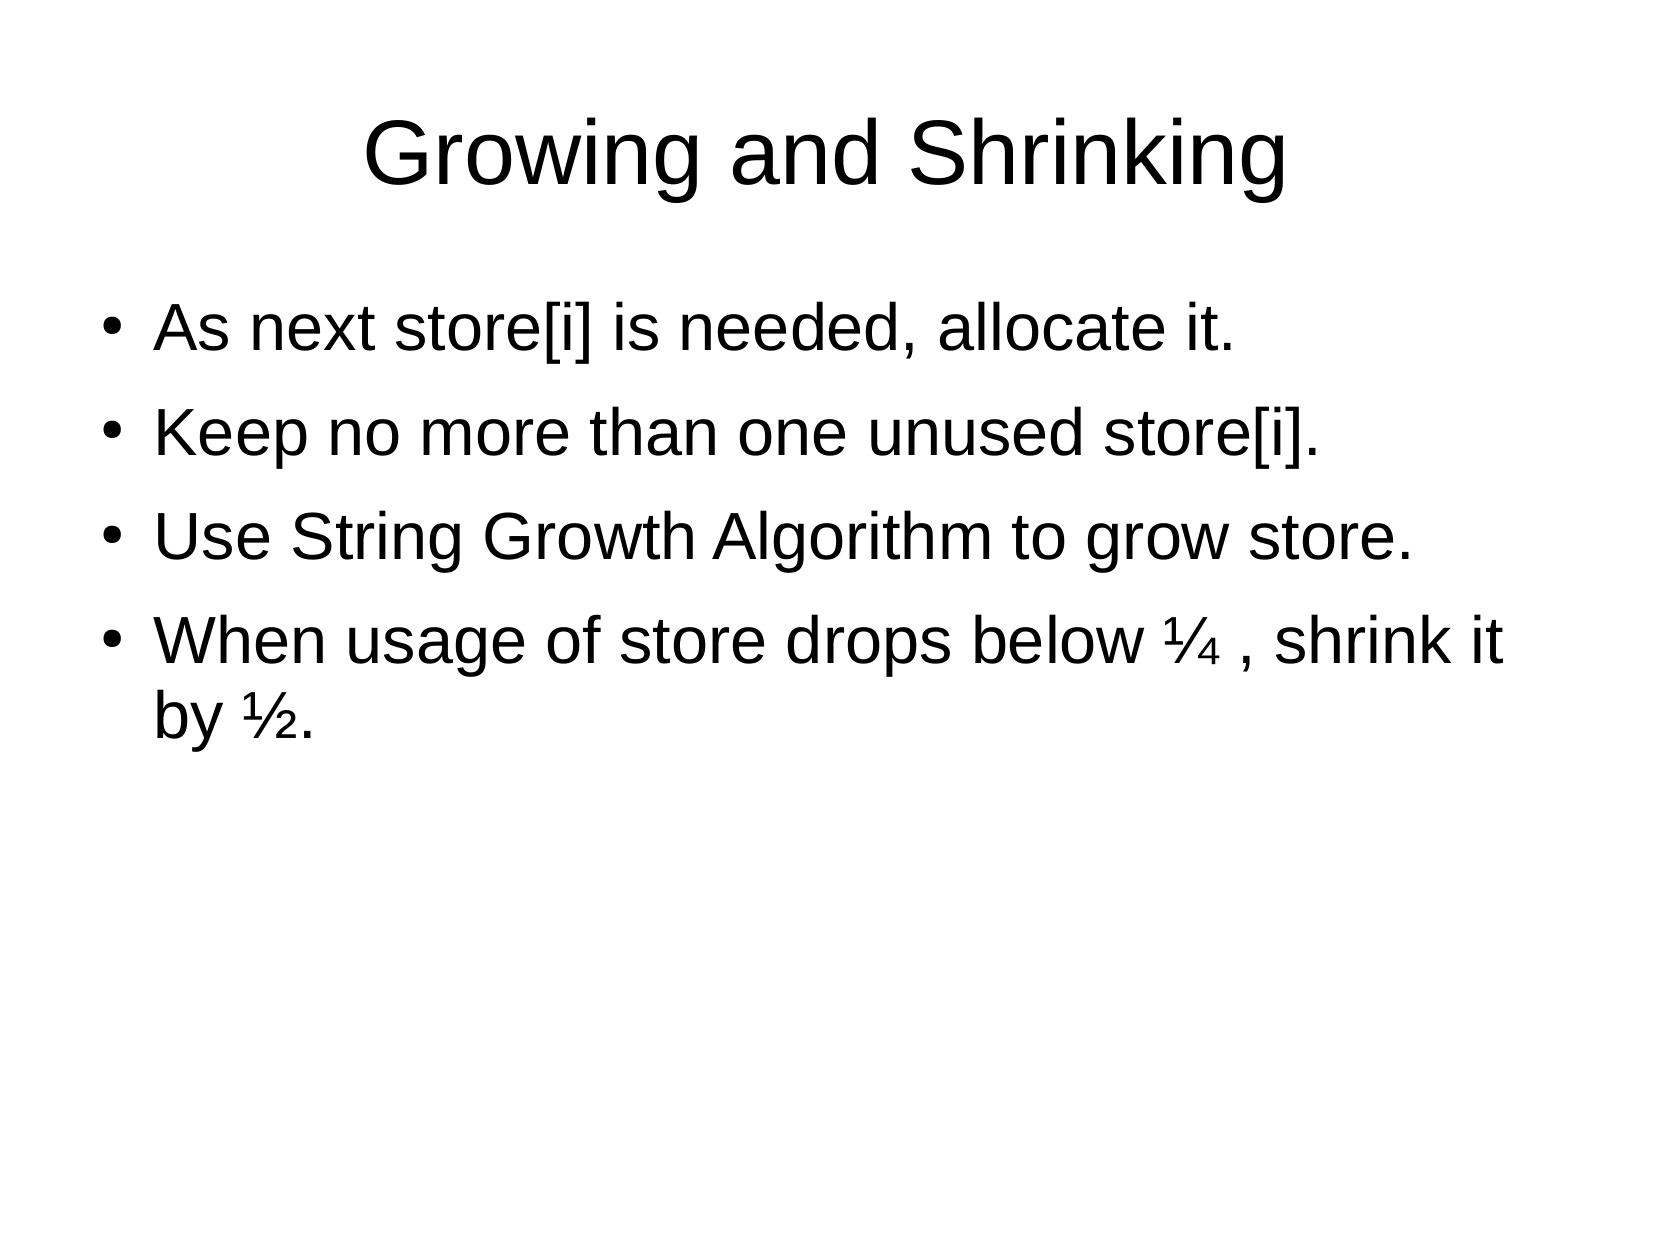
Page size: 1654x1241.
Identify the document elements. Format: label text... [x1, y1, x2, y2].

title Growing and Shrinking [82, 49, 1571, 257]
list As next store[i] is needed, allocate it. Keep no more than one unused store[i]. Use String Growth Algorithm to grow store. When usage of store drops below ¼ , shrink it by ½. [82, 290, 1571, 1010]
